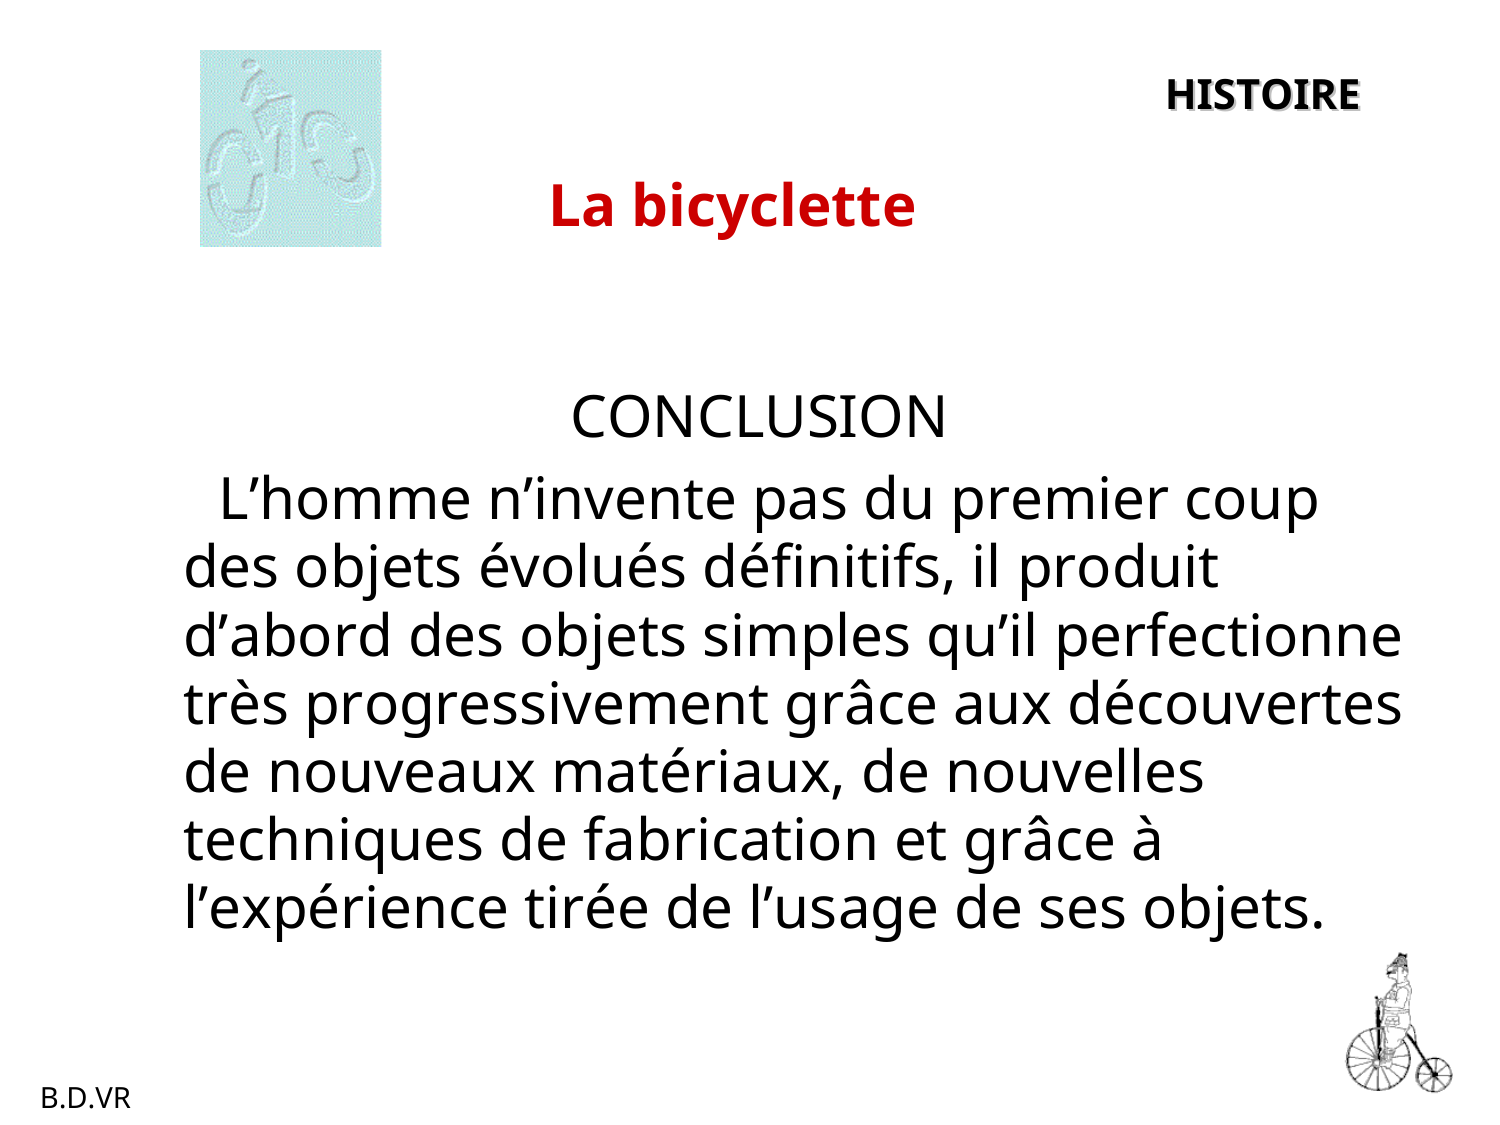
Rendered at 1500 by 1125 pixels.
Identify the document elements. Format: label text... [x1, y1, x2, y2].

list CONCLUSION L’homme n’invente pas du premier coup des objets évolués définitifs, il produit d’abord des objets simples qu’il perfectionne très progressivement grâce aux découvertes de nouveaux matériaux, de nouvelles techniques de fabrication et grâce à l’expérience tirée de l’usage de ses objets. [112, 375, 1438, 988]
picture [1337, 949, 1471, 1100]
text_box HISTOIRE [1150, 62, 1402, 128]
chart [200, 50, 382, 247]
text_box B.D.VR [24, 1073, 175, 1125]
title La bicyclette [462, 139, 1026, 260]
